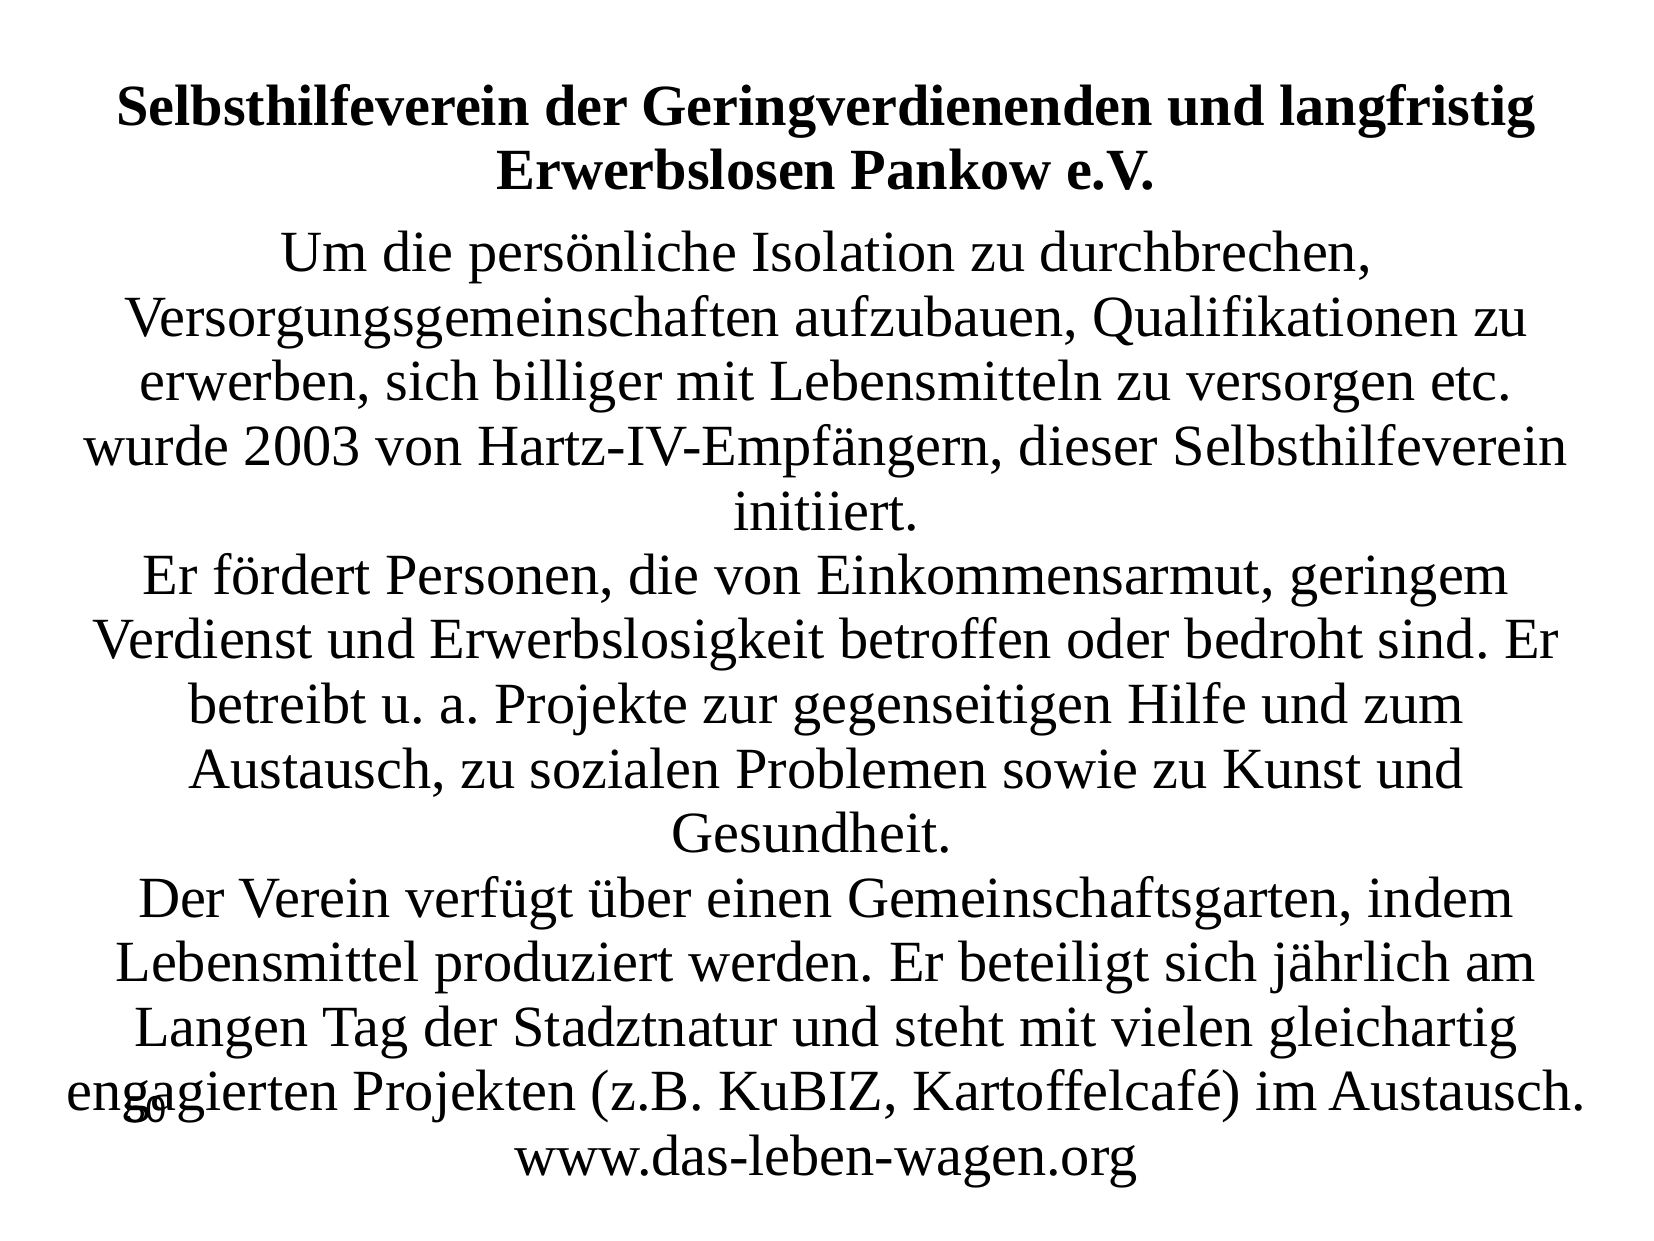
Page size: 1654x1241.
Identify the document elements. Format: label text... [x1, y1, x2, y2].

text_box <Nummer> [109, 1080, 328, 1151]
text_box Selbsthilfeverein der Geringverdienenden und langfristig Erwerbslosen Pankow e.V. Um die persönliche Isolation zu durchbrechen, Versorgungsgemeinschaften aufzubauen, Qualifikationen zu erwerben, sich billiger mit Lebensmitteln zu versorgen etc. wurde 2003 von Hartz-IV-Empfängern, dieser Selbsthilfeverein initiiert. Er fördert Personen, die von Einkommensarmut, geringem Verdienst und Erwerbslosigkeit betroffen oder bedroht sind. Er betreibt u. a. Projekte zur gegenseitigen Hilfe und zum Austausch, zu sozialen Problemen sowie zu Kunst und Gesundheit. Der Verein verfügt über einen Gemeinschaftsgarten, indem Lebensmittel produziert werden. Er beteiligt sich jährlich am Langen Tag der Stadztnatur und steht mit vielen gleichartig engagierten Projekten (z.B. KuBIZ, Kartoffelcafé) im Austausch. www.das-leben-wagen.org [51, 65, 1602, 1196]
